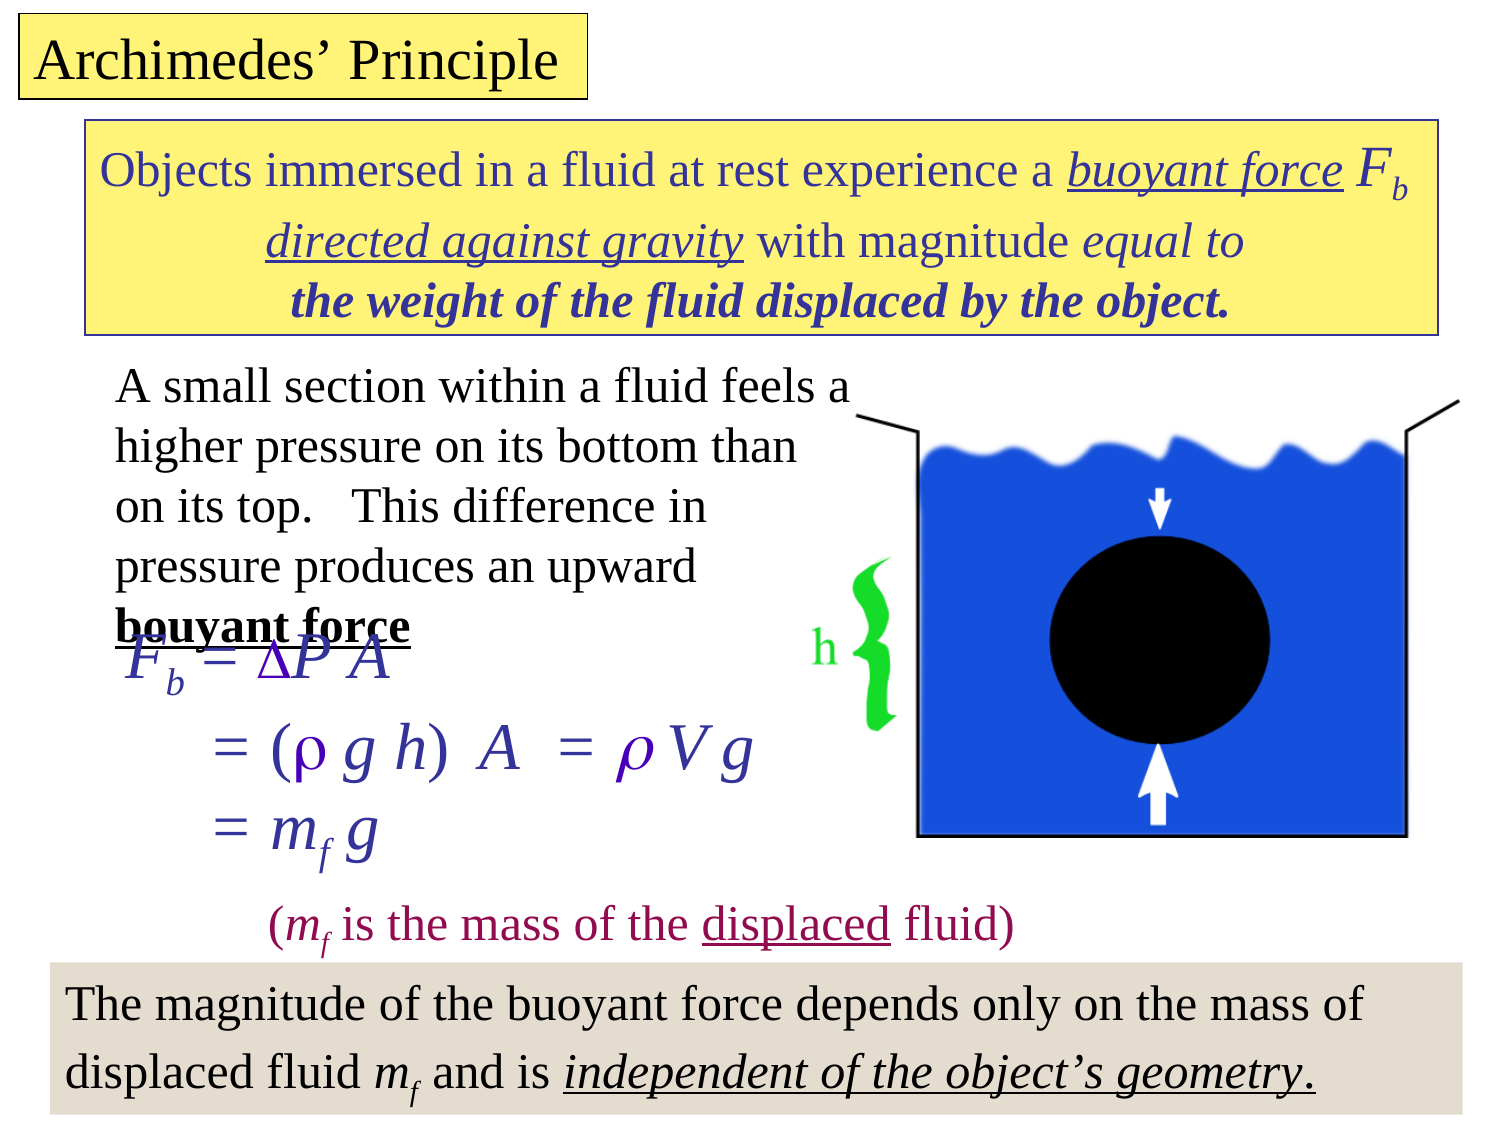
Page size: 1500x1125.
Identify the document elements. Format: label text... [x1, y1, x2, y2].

text_box Archimedes’ Principle [18, 13, 588, 99]
text_box Fb = ΔP A = (ρ g h) A = ρ V g = mf g (mf is the mass of the displaced fluid) [85, 603, 1030, 962]
text_box A small section within a fluid feels a higher pressure on its bottom than on its top. This difference in pressure produces an upward bouyant force [99, 345, 876, 603]
text_box Objects immersed in a fluid at rest experience a buoyant force Fb directed against gravity with magnitude equal to the weight of the fluid displaced by the object. [84, 120, 1438, 336]
picture [876, 399, 1461, 838]
text_box The magnitude of the buoyant force depends only on the mass of displaced fluid mf and is independent of the object’s geometry. [50, 962, 1463, 1115]
